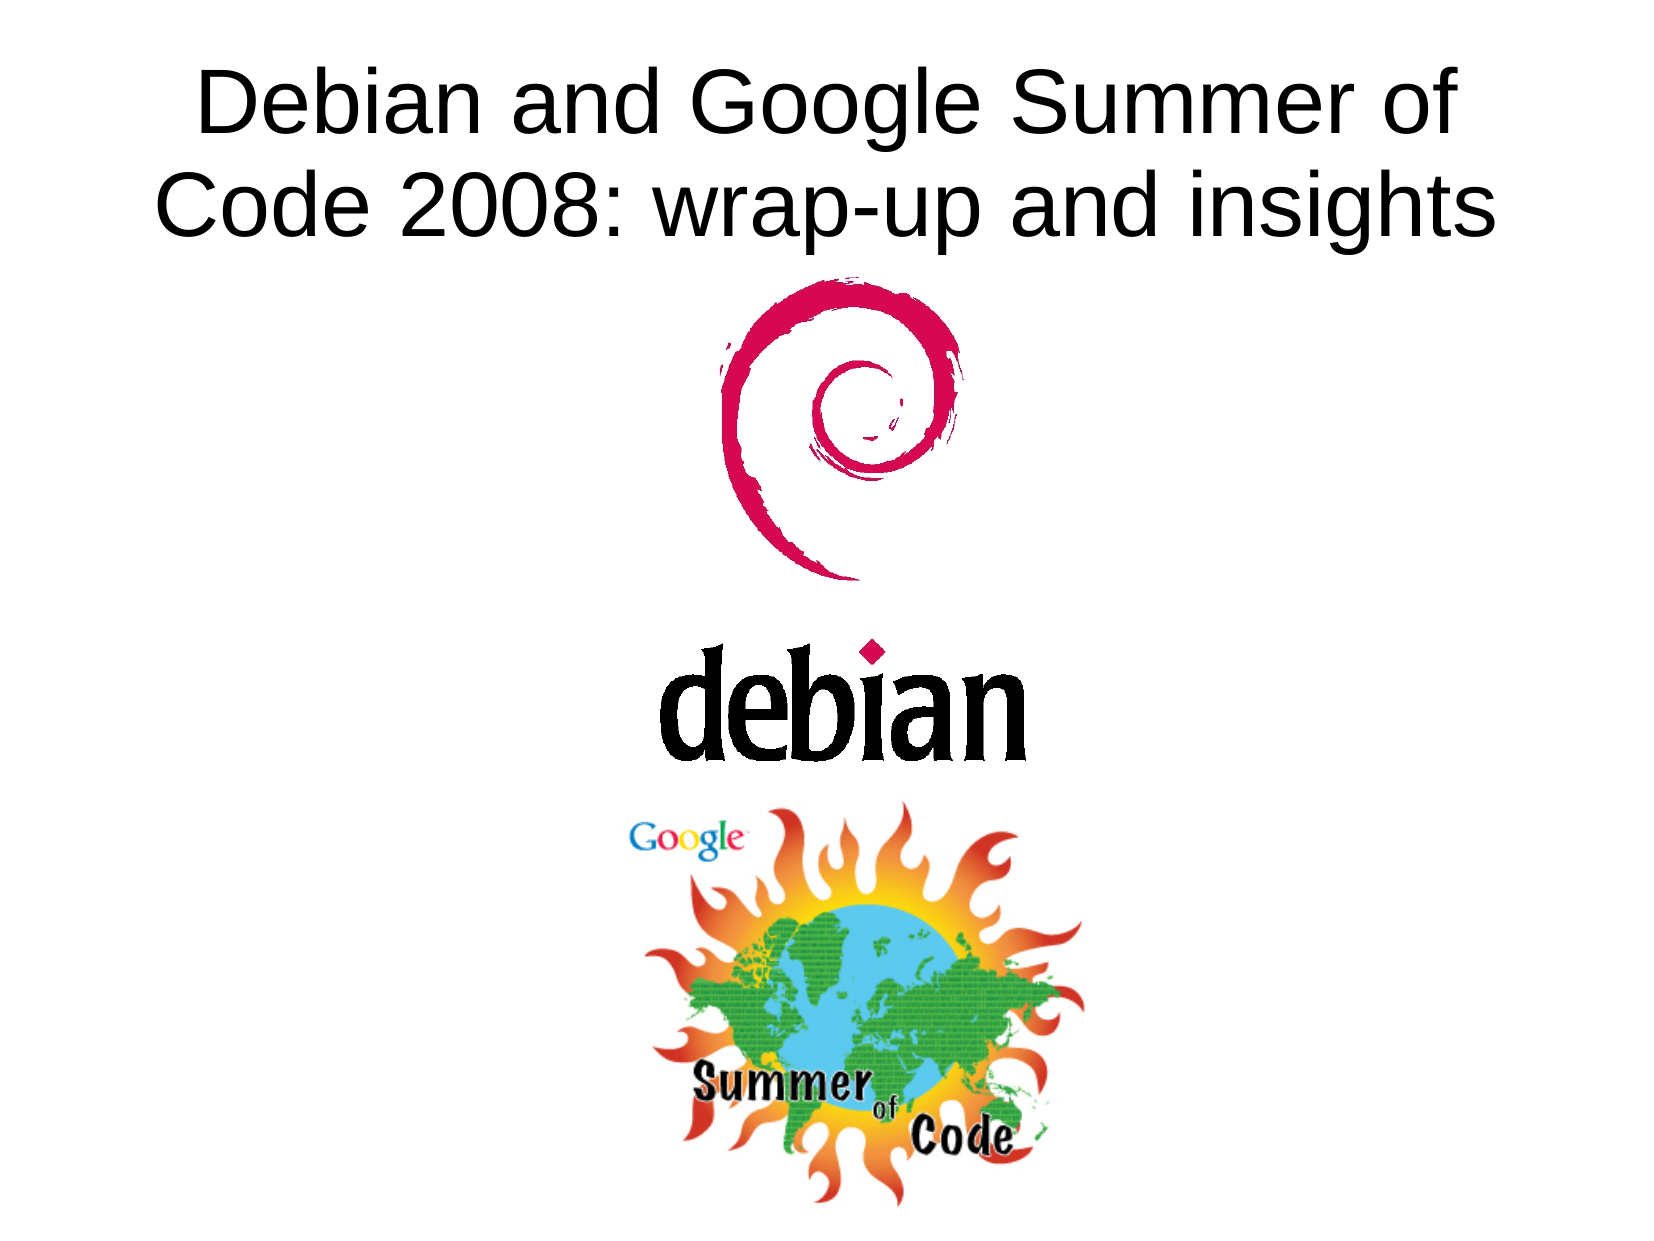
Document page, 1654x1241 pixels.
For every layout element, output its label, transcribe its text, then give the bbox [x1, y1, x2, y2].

picture [620, 265, 1093, 1241]
title Debian and Google Summer of Code 2008: wrap-up and insights [82, 50, 1571, 256]
